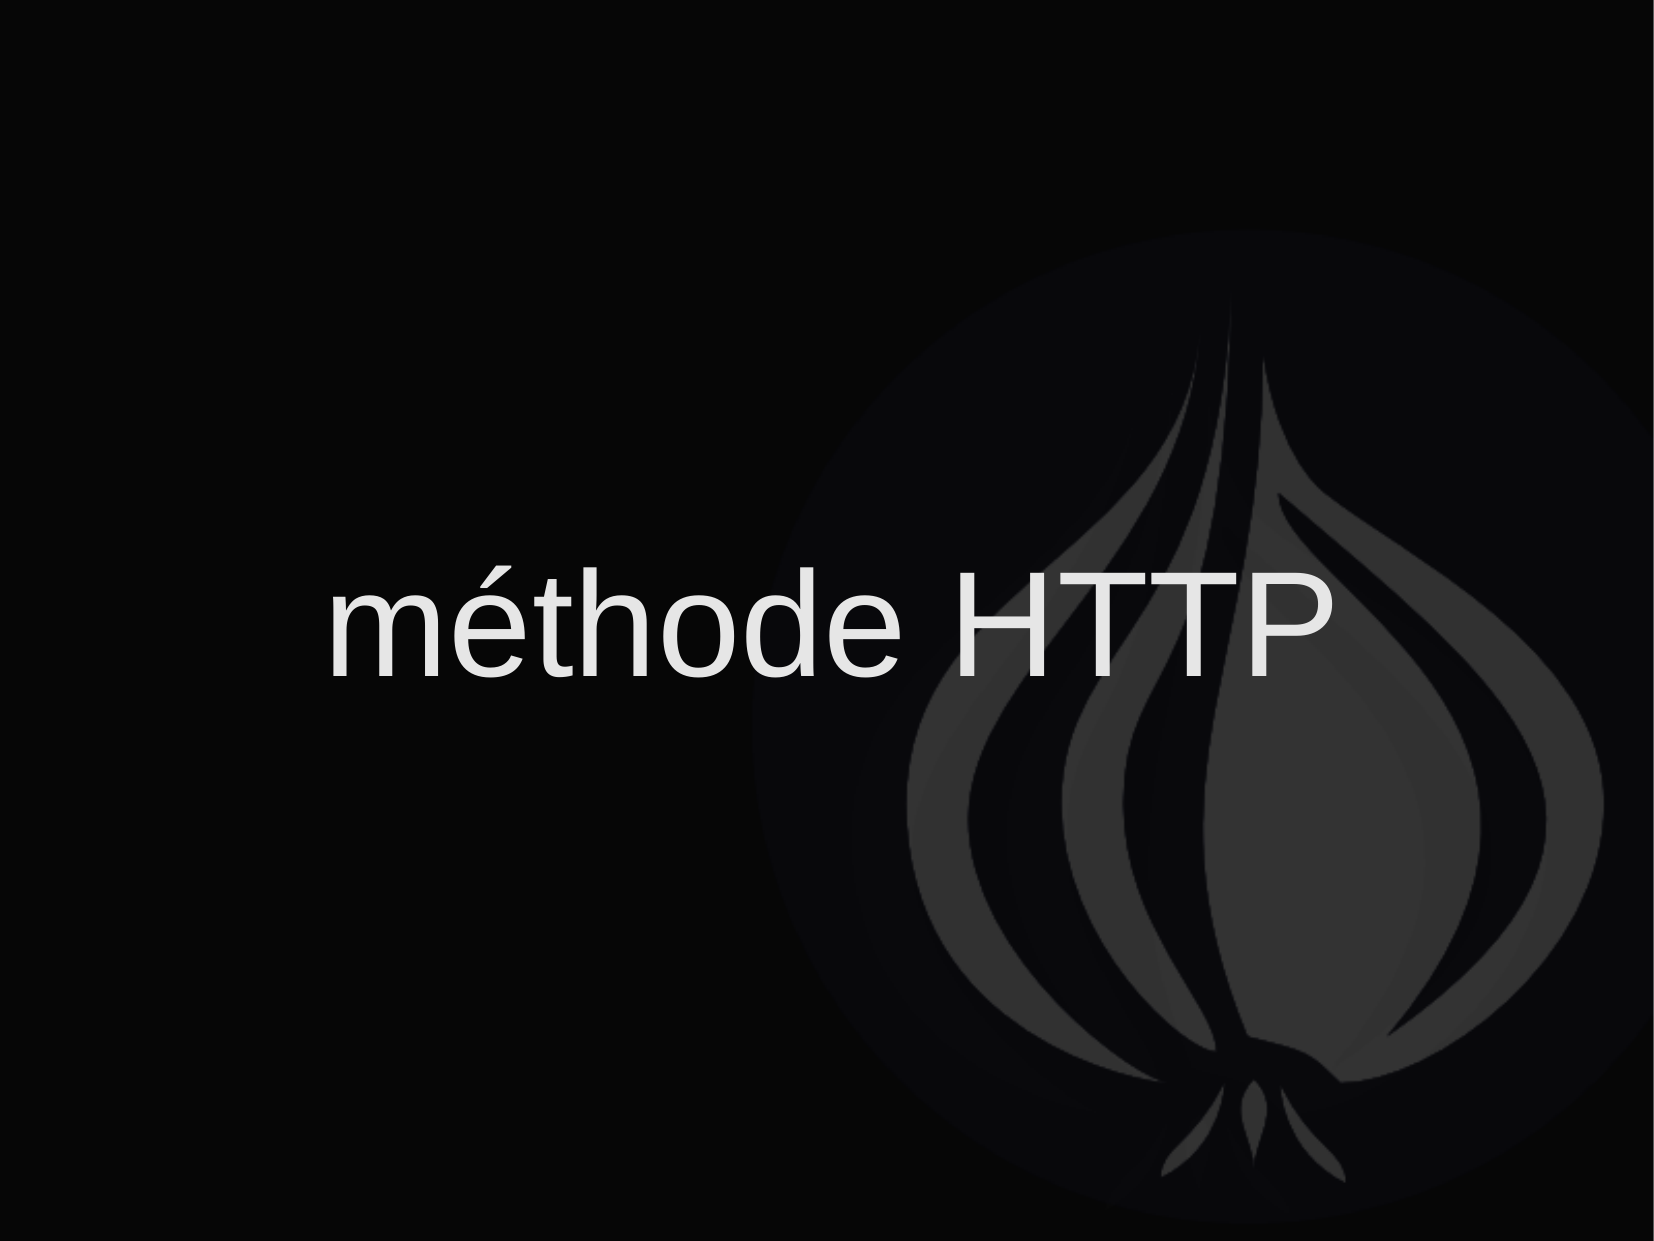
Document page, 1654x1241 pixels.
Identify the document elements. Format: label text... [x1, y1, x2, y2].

picture [0, 0, 1654, 1241]
subtitle méthode HTTP [88, 214, 1577, 1034]
